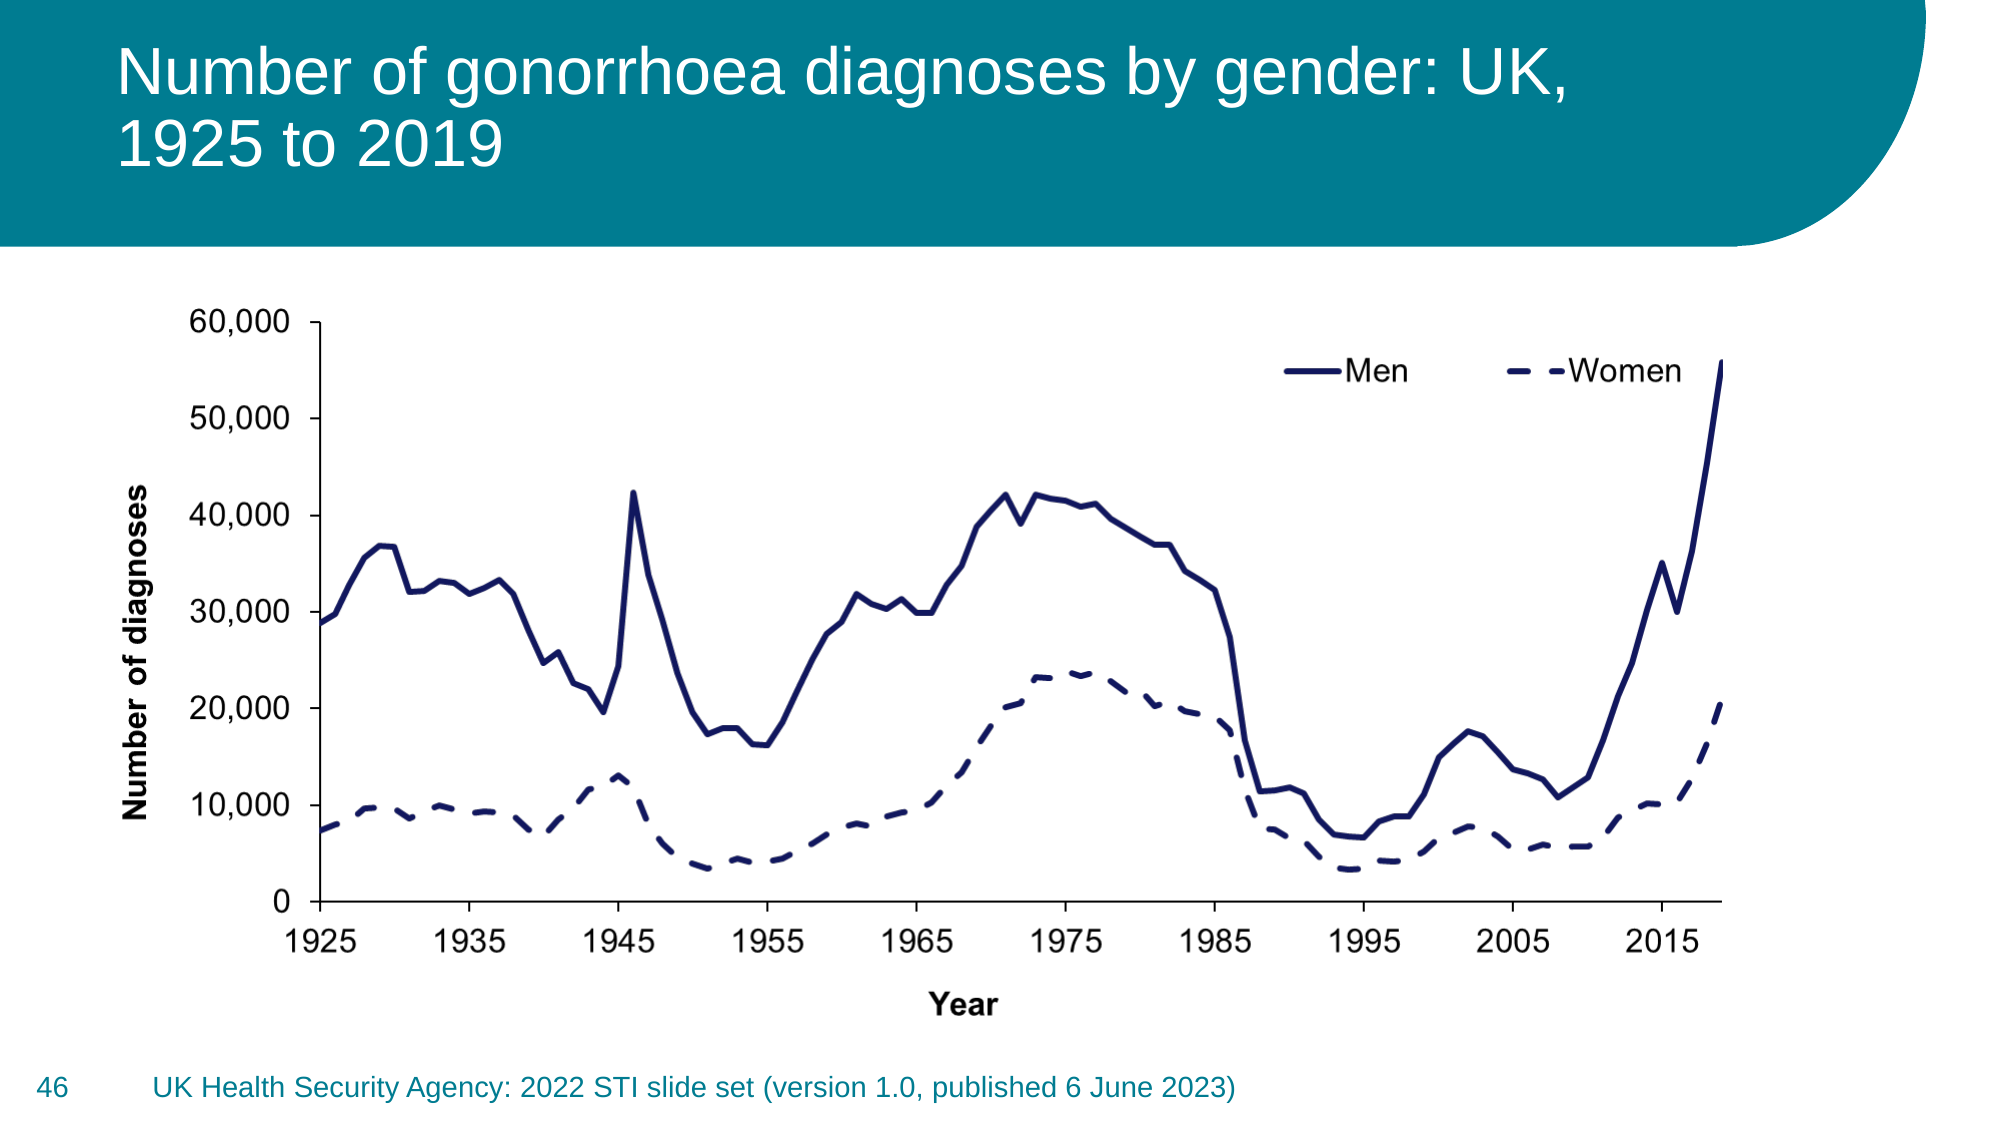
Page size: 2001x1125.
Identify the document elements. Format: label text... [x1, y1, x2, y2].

title Number of gonorrhoea diagnoses by gender: UK, 1925 to 2019 [101, 29, 1747, 189]
text_box UK Health Security Agency: 2022 STI slide set (version 1.0, published 6 June 2023) [137, 1056, 1780, 1116]
text_box [21, 1056, 120, 1117]
picture [97, 270, 1776, 1066]
